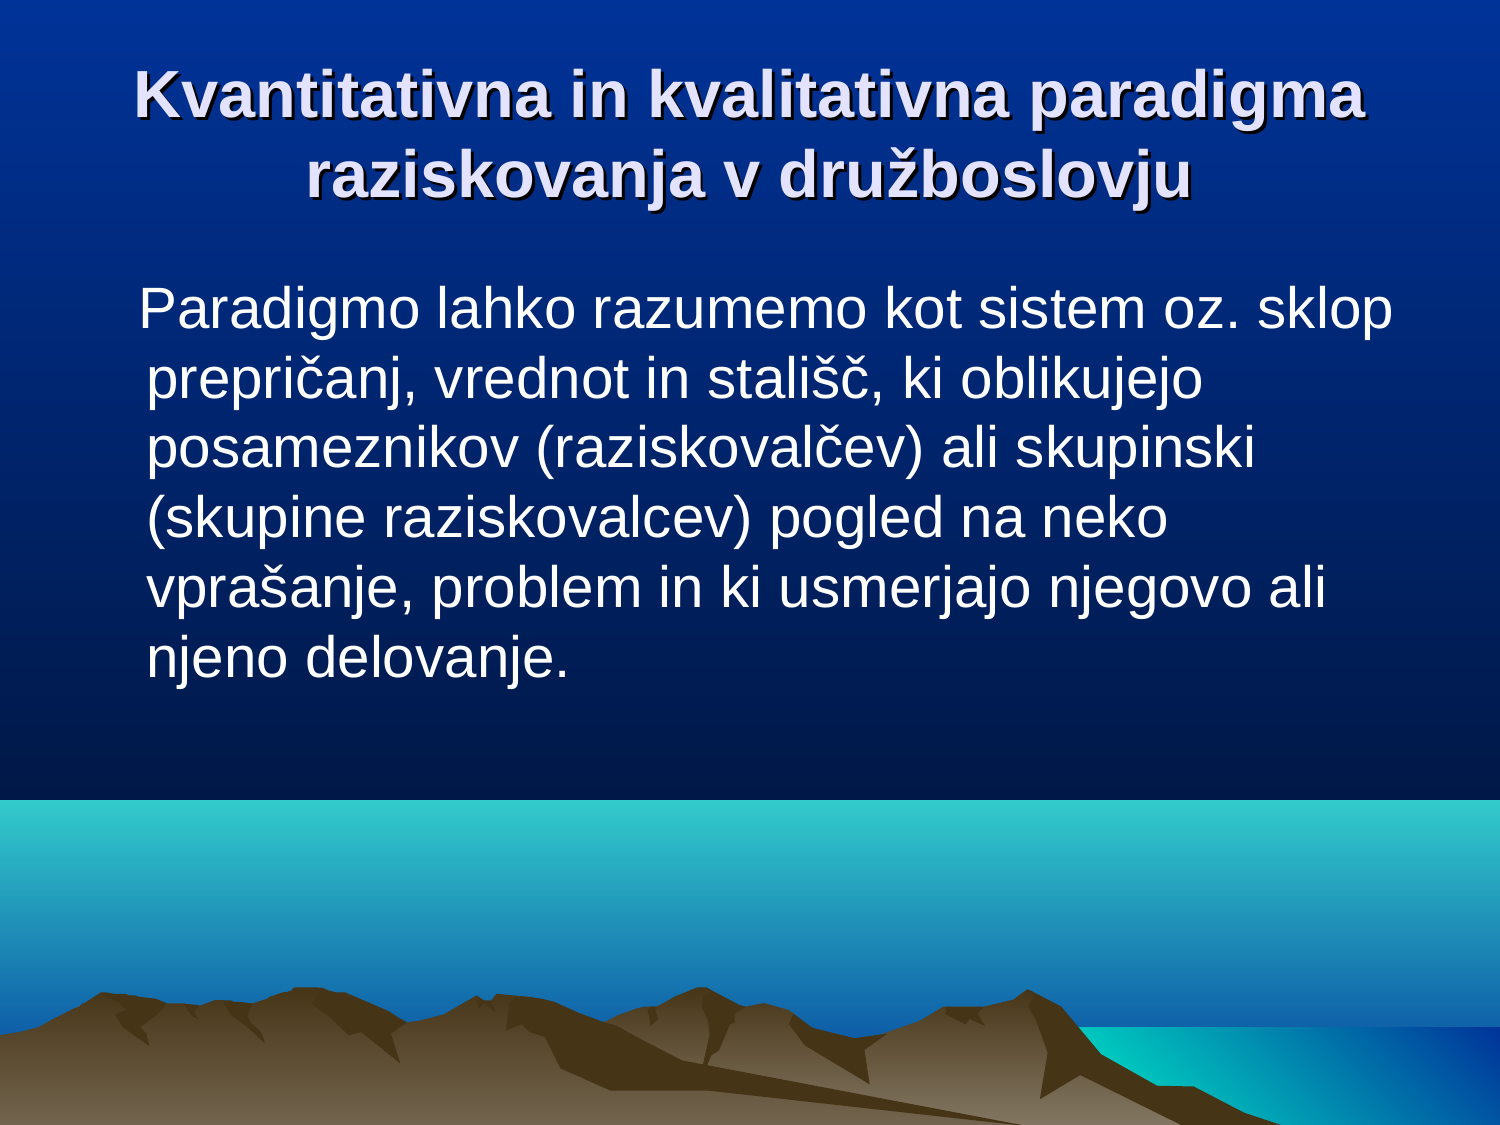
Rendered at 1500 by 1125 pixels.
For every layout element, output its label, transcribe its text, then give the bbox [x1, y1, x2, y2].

title Kvantitativna in kvalitativna paradigma raziskovanja v družboslovju [75, 37, 1426, 225]
list Paradigmo lahko razumemo kot sistem oz. sklop prepričanj, vrednot in stališč, ki oblikujejo posameznikov (raziskovalčev) ali skupinski (skupine raziskovalcev) pogled na neko vprašanje, problem in ki usmerjajo njegovo ali njeno delovanje. [75, 262, 1426, 1001]
